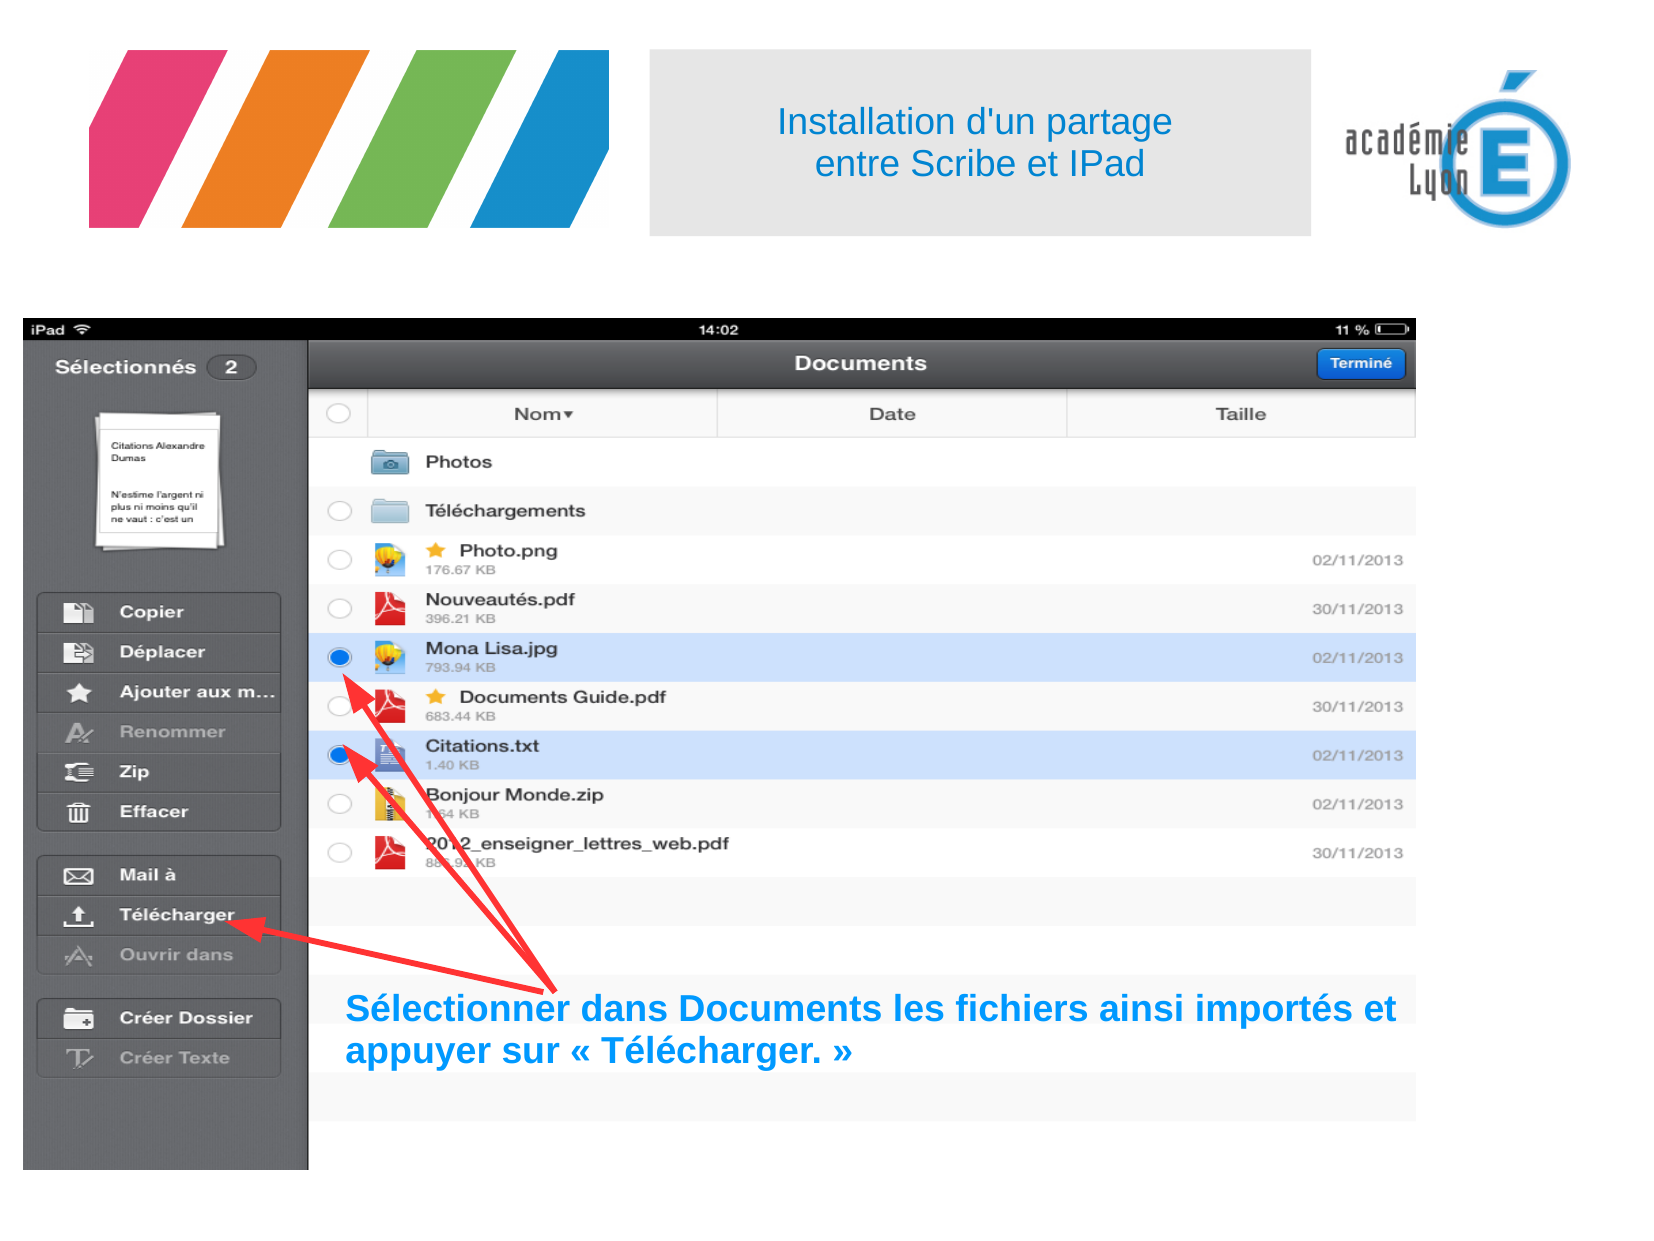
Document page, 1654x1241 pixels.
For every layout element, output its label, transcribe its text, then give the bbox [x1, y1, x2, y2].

picture [1338, 70, 1571, 233]
text_box Sélectionner dans Documents les fichiers ainsi importés et appuyer sur « Télécharger. » [330, 980, 1465, 1082]
title Installation d'un partage entre Scribe et IPad [649, 49, 1312, 237]
picture [89, 50, 609, 228]
picture [23, 318, 1416, 1170]
